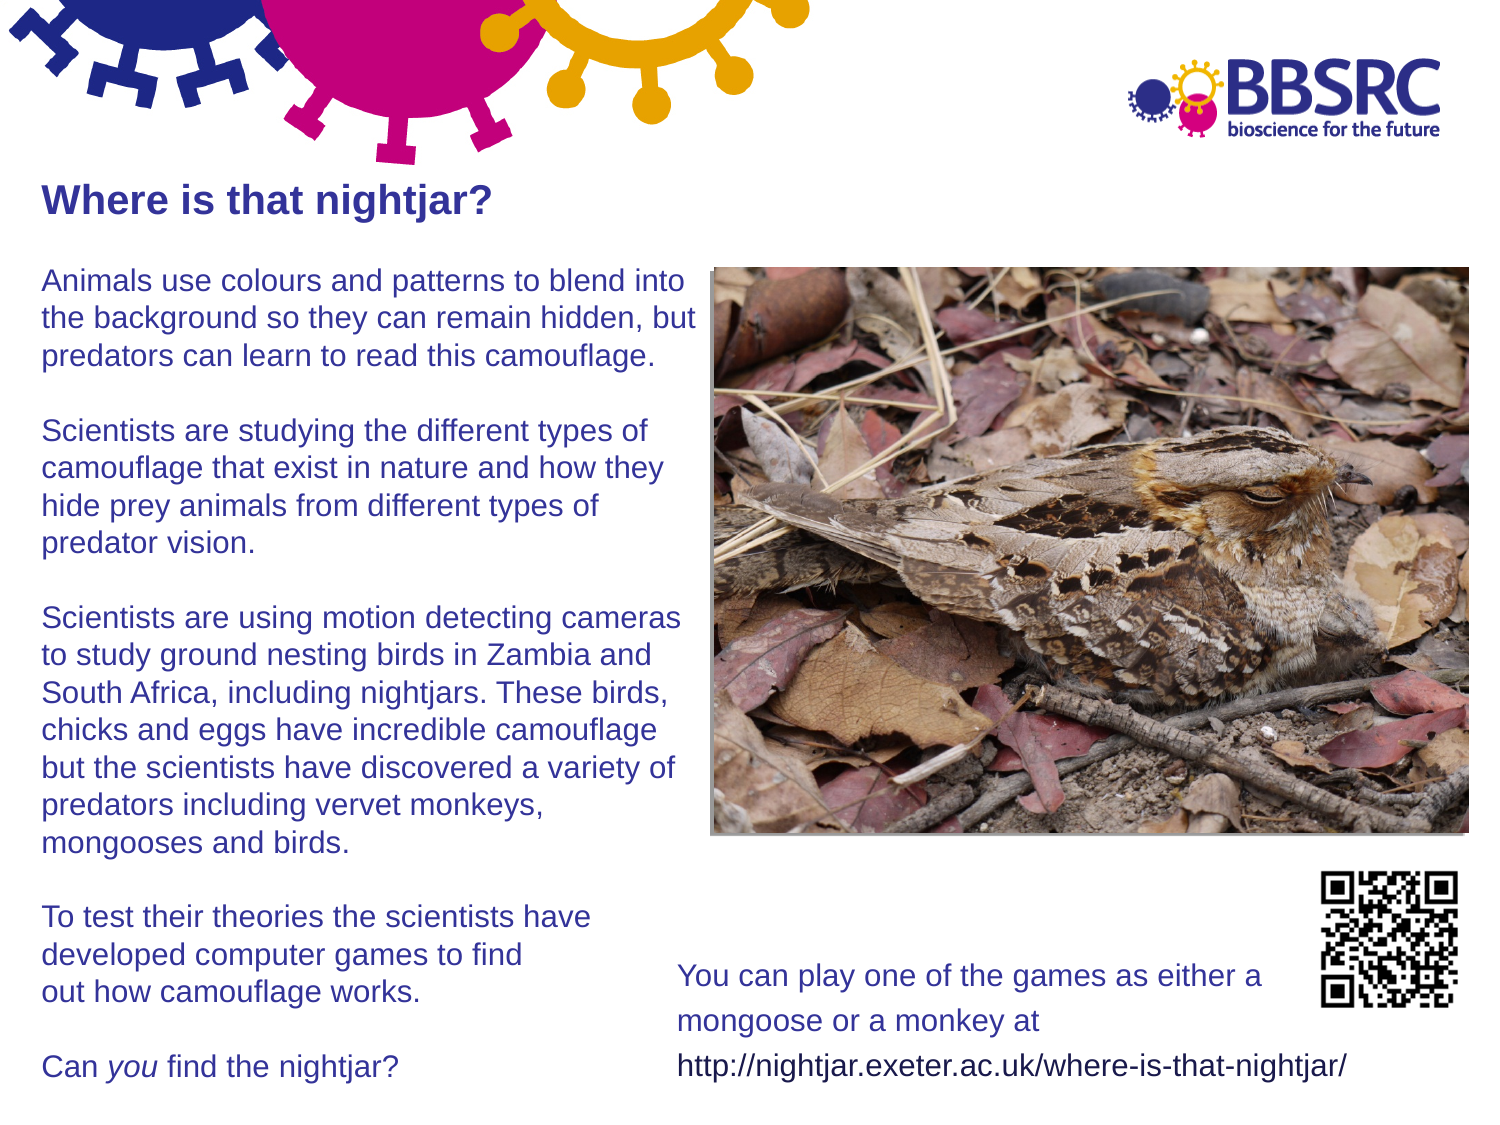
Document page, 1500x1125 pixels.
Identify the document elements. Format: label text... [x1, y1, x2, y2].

picture [714, 267, 1469, 833]
list Where is that nightjar? Animals use colours and patterns to blend into the background so they can remain hidden, but predators can learn to read this camouflage. Scientists are studying the different types of camouflage that exist in nature and how they hide prey animals from different types of predator vision. Scientists are using motion detecting cameras to study ground nesting birds in Zambia and South Africa, including nightjars. These birds, chicks and eggs have incredible camouflage but the scientists have discovered a variety of predators including vervet monkeys, mongooses and birds. To test their theories the scientists have developed computer games to find out how camouflage works. Can you find the nightjar? [41, 172, 703, 1095]
text_box You can play one of the games as either a mongoose or a monkey at http://nightjar.exeter.ac.uk/where-is-that-nightjar/ [662, 940, 1412, 1090]
picture [1312, 862, 1469, 1019]
